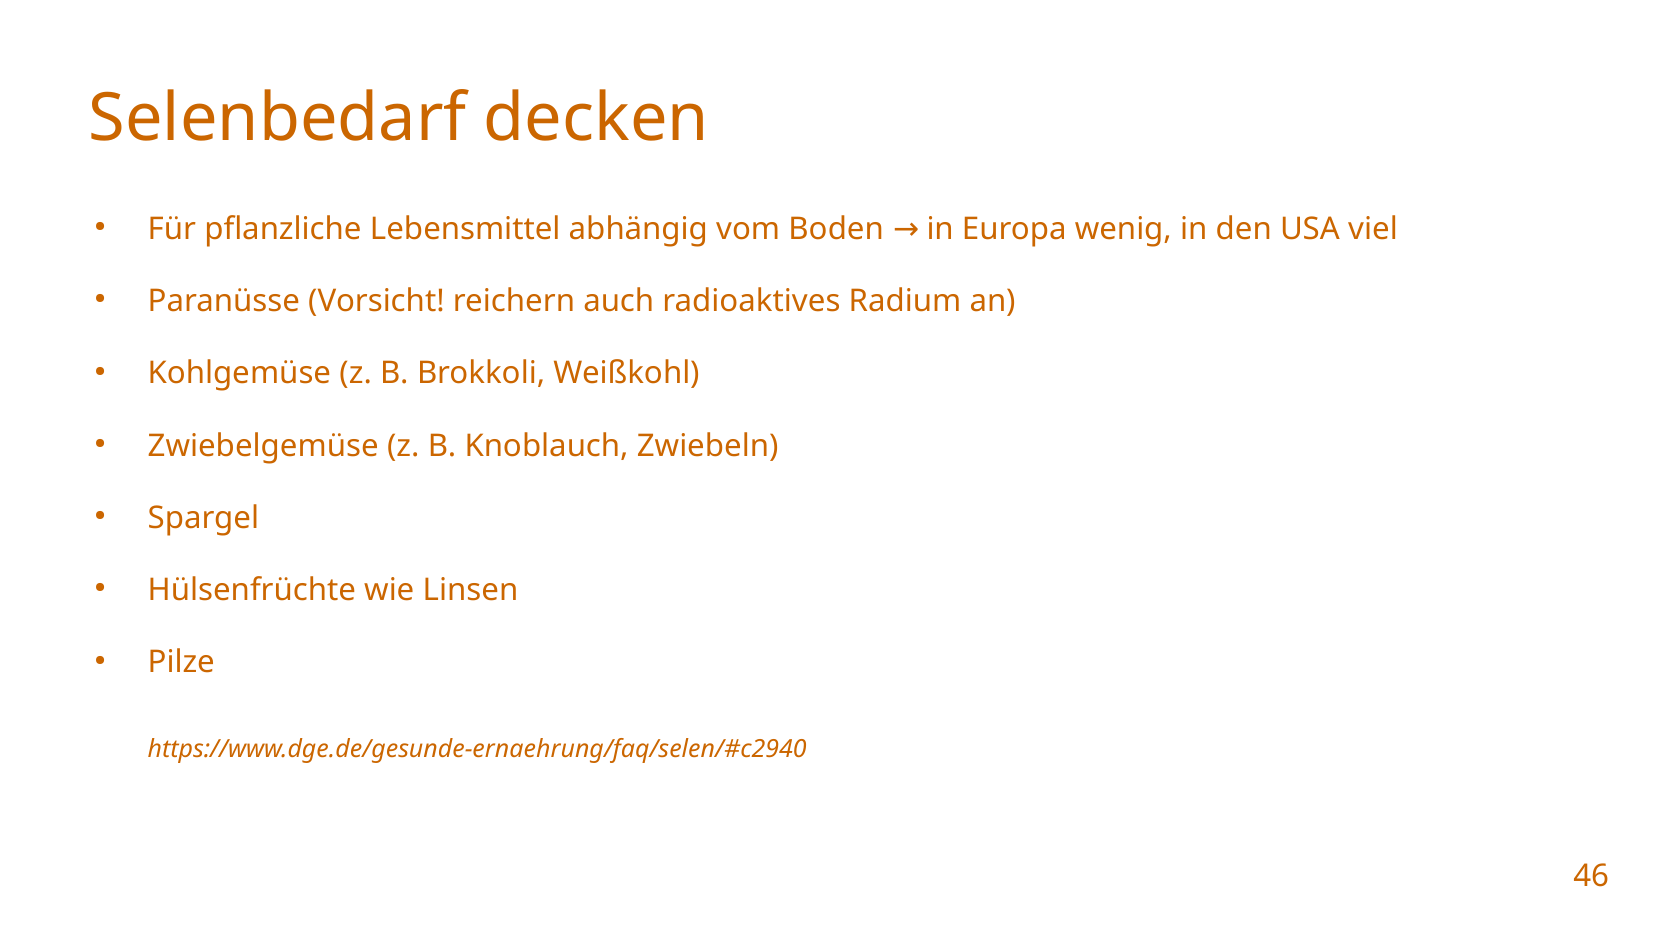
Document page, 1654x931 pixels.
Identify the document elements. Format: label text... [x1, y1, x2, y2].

list Für pflanzliche Lebensmittel abhängig vom Boden → in Europa wenig, in den USA viel Paranüsse (Vorsicht! reichern auch radioaktives Radium an) Kohlgemüse (z. B. Brokkoli, Weißkohl) Zwiebelgemüse (z. B. Knoblauch, Zwiebeln) Spargel Hülsenfrüchte wie Linsen Pilze [76, 205, 1565, 815]
title Selenbedarf decken [88, 37, 1489, 193]
